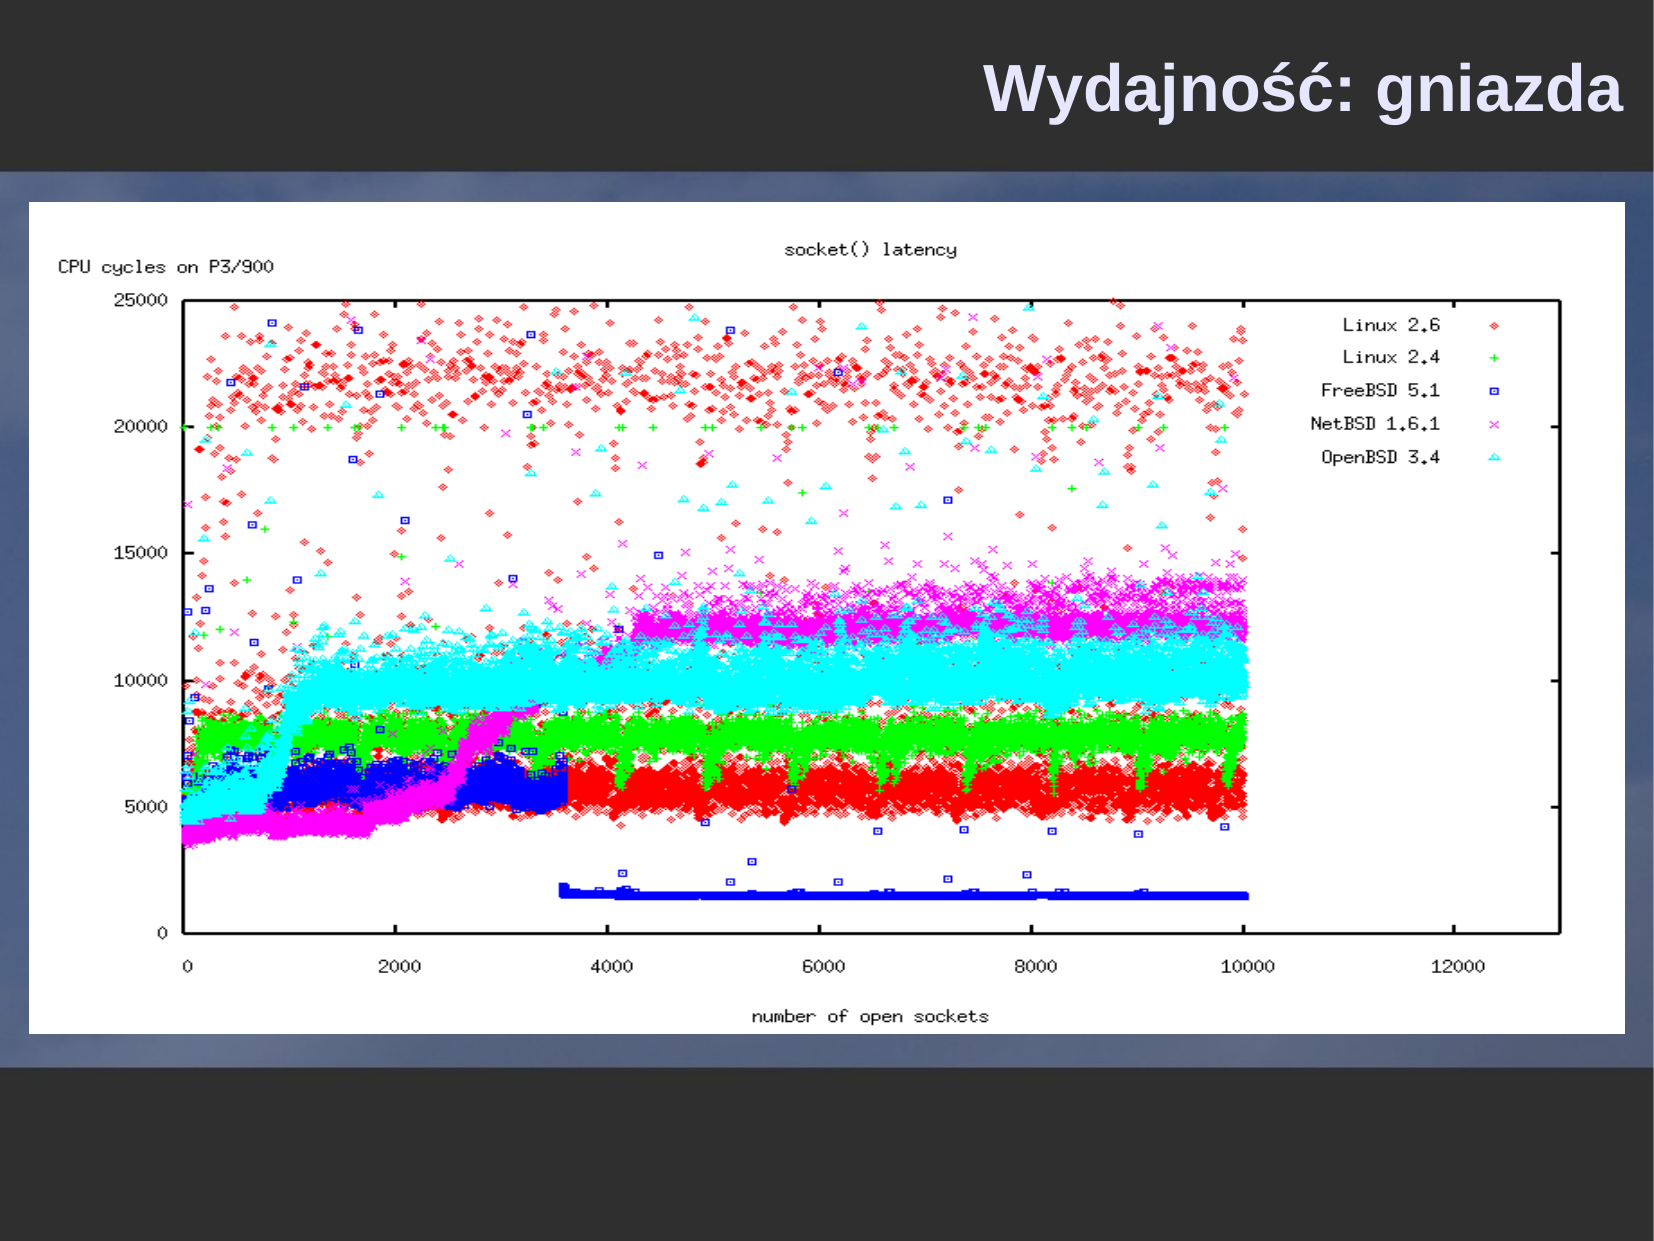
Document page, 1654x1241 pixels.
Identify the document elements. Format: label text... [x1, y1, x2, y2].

title Wydajność: gniazda [29, 29, 1625, 148]
picture [0, 0, 1654, 1241]
